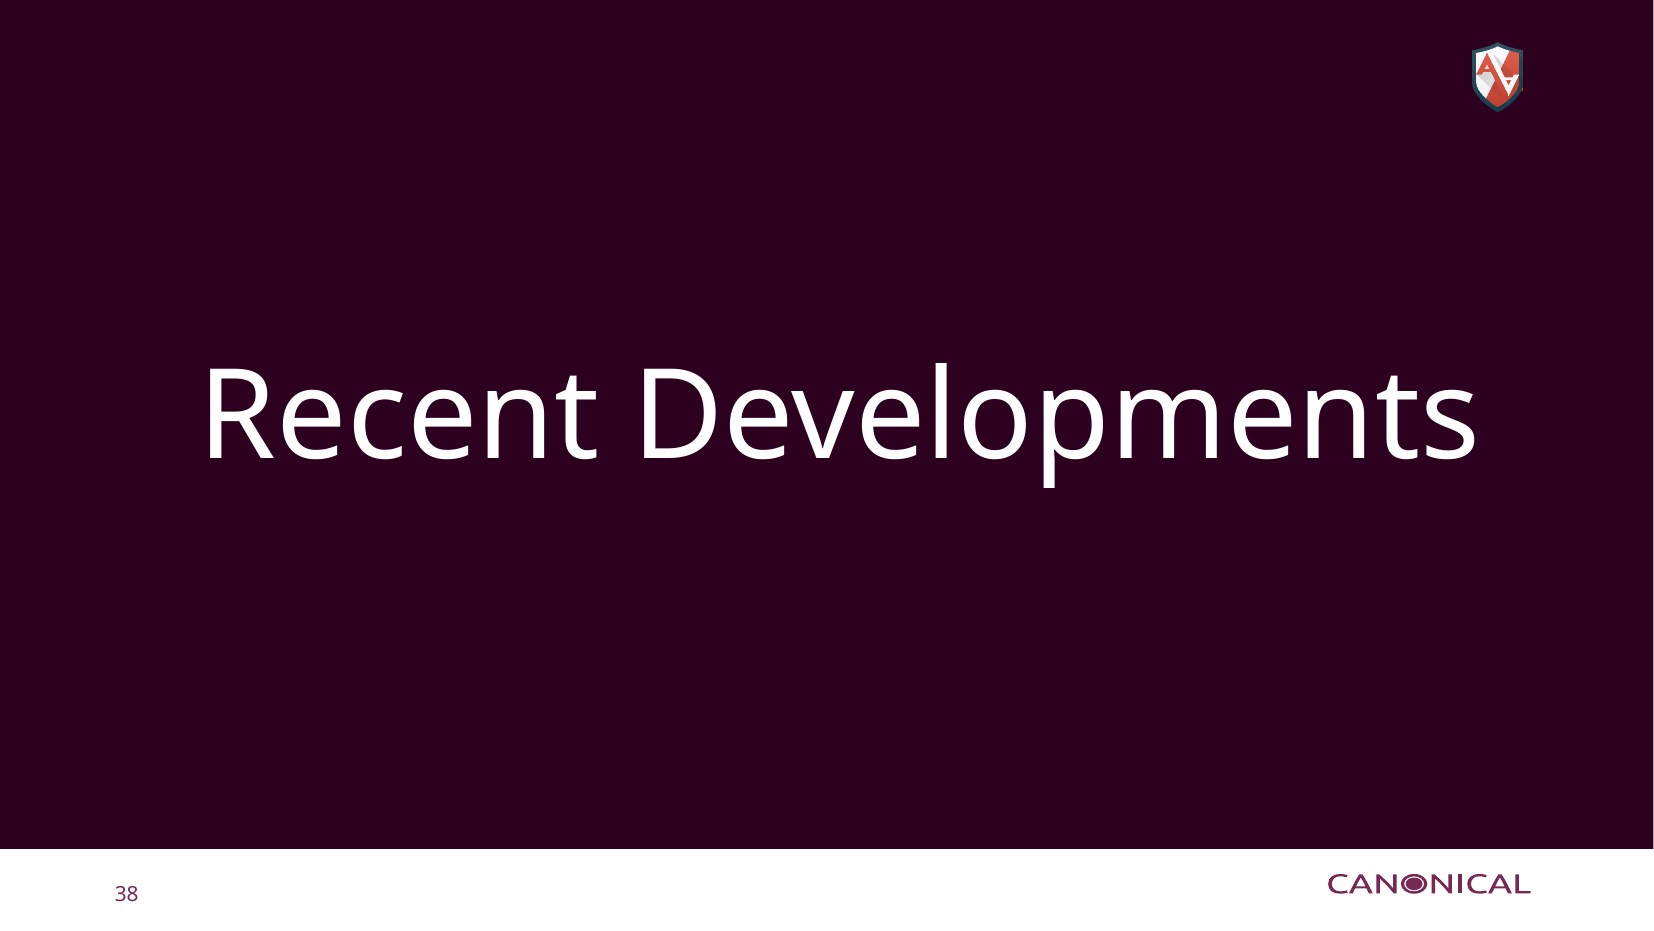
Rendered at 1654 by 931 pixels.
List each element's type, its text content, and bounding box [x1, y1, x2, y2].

text_box Recent Developments [184, 317, 1470, 613]
picture [0, 0, 1654, 849]
